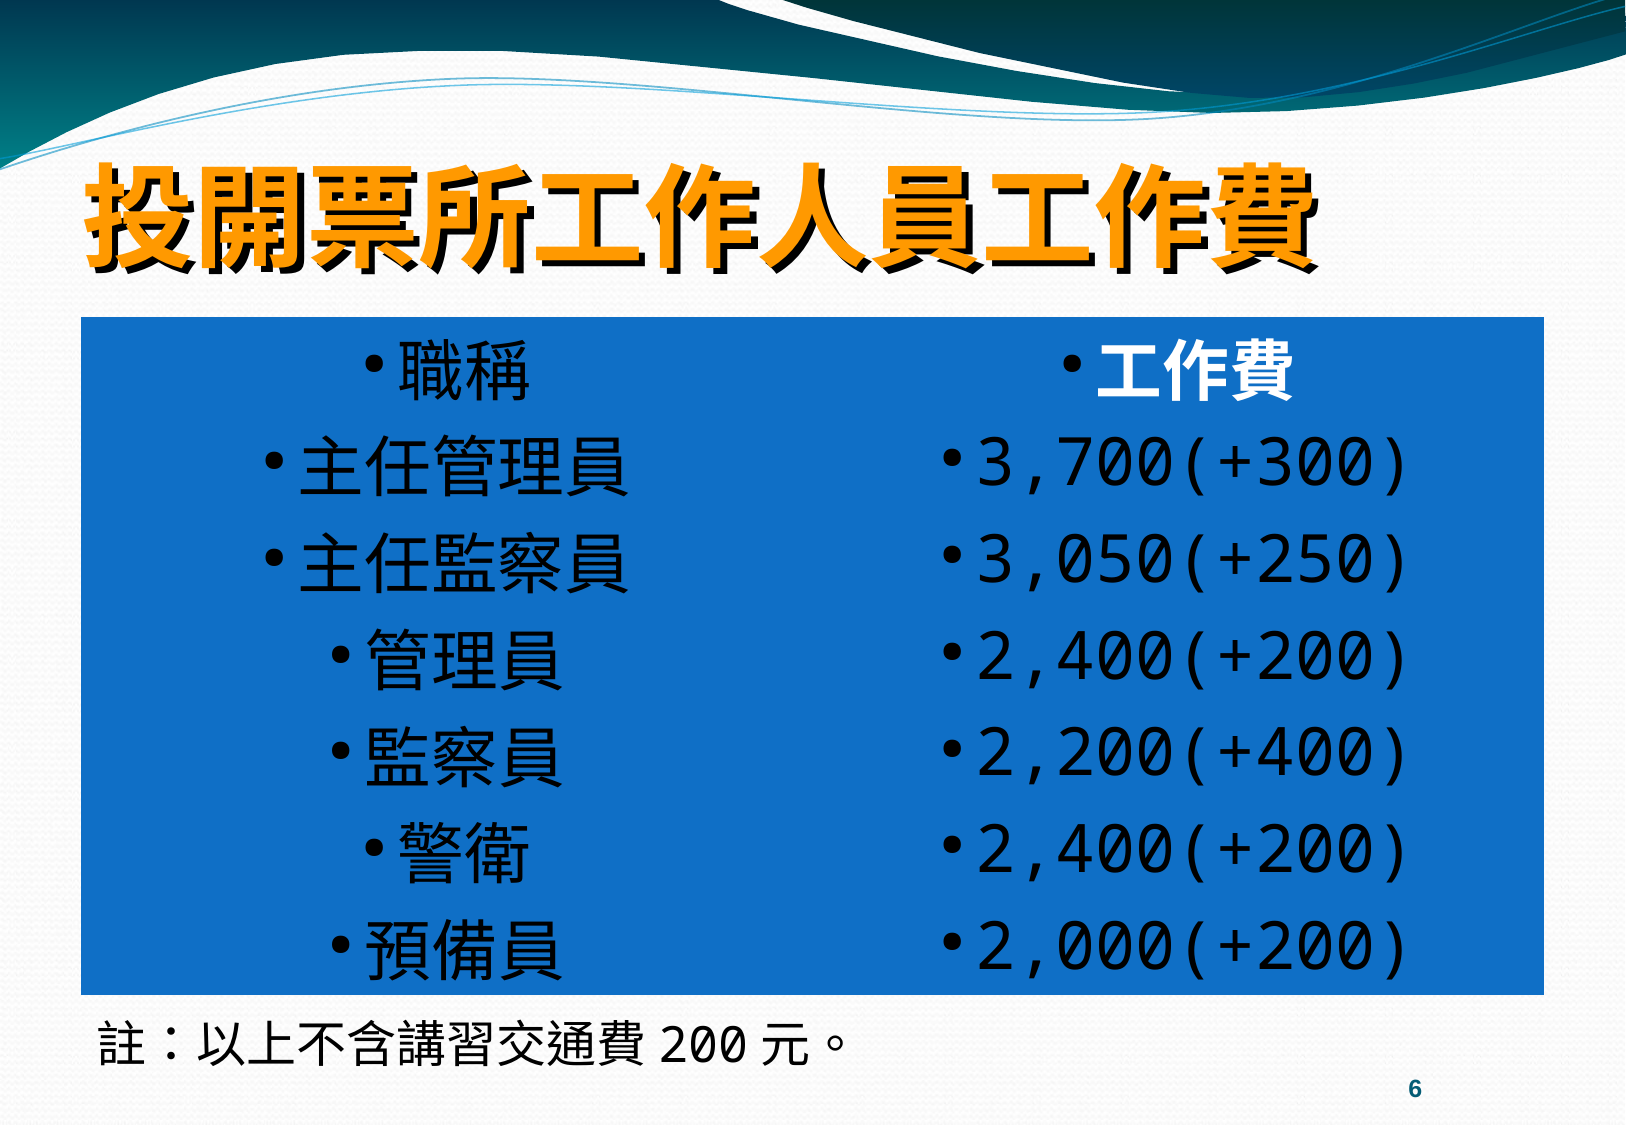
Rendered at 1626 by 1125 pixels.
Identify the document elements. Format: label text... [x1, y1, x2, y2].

table_cell 2,400(+200) [813, 801, 1544, 898]
table_cell 主任管理員 [81, 414, 813, 511]
table_cell 管理員 [81, 608, 813, 705]
table_cell 監察員 [81, 705, 813, 801]
table_cell 2,000(+200) [813, 898, 1544, 995]
table_cell 2,200(+400) [813, 705, 1544, 801]
table_header 工作費 [813, 317, 1544, 414]
table_cell 主任監察員 [81, 511, 813, 608]
table_cell 3,700(+300) [813, 414, 1544, 511]
table_cell 2,400(+200) [813, 608, 1544, 705]
table_cell 預備員 [81, 898, 813, 995]
table_header 職稱 [81, 317, 813, 414]
title 投開票所工作人員工作費 [81, 115, 1544, 304]
table_cell 警衛 [81, 801, 813, 898]
table_cell 3,050(+250) [813, 511, 1544, 608]
text_box 6 [1408, 1081, 1544, 1103]
text_box 註：以上不含講習交通費200元。 [81, 1004, 1544, 1081]
